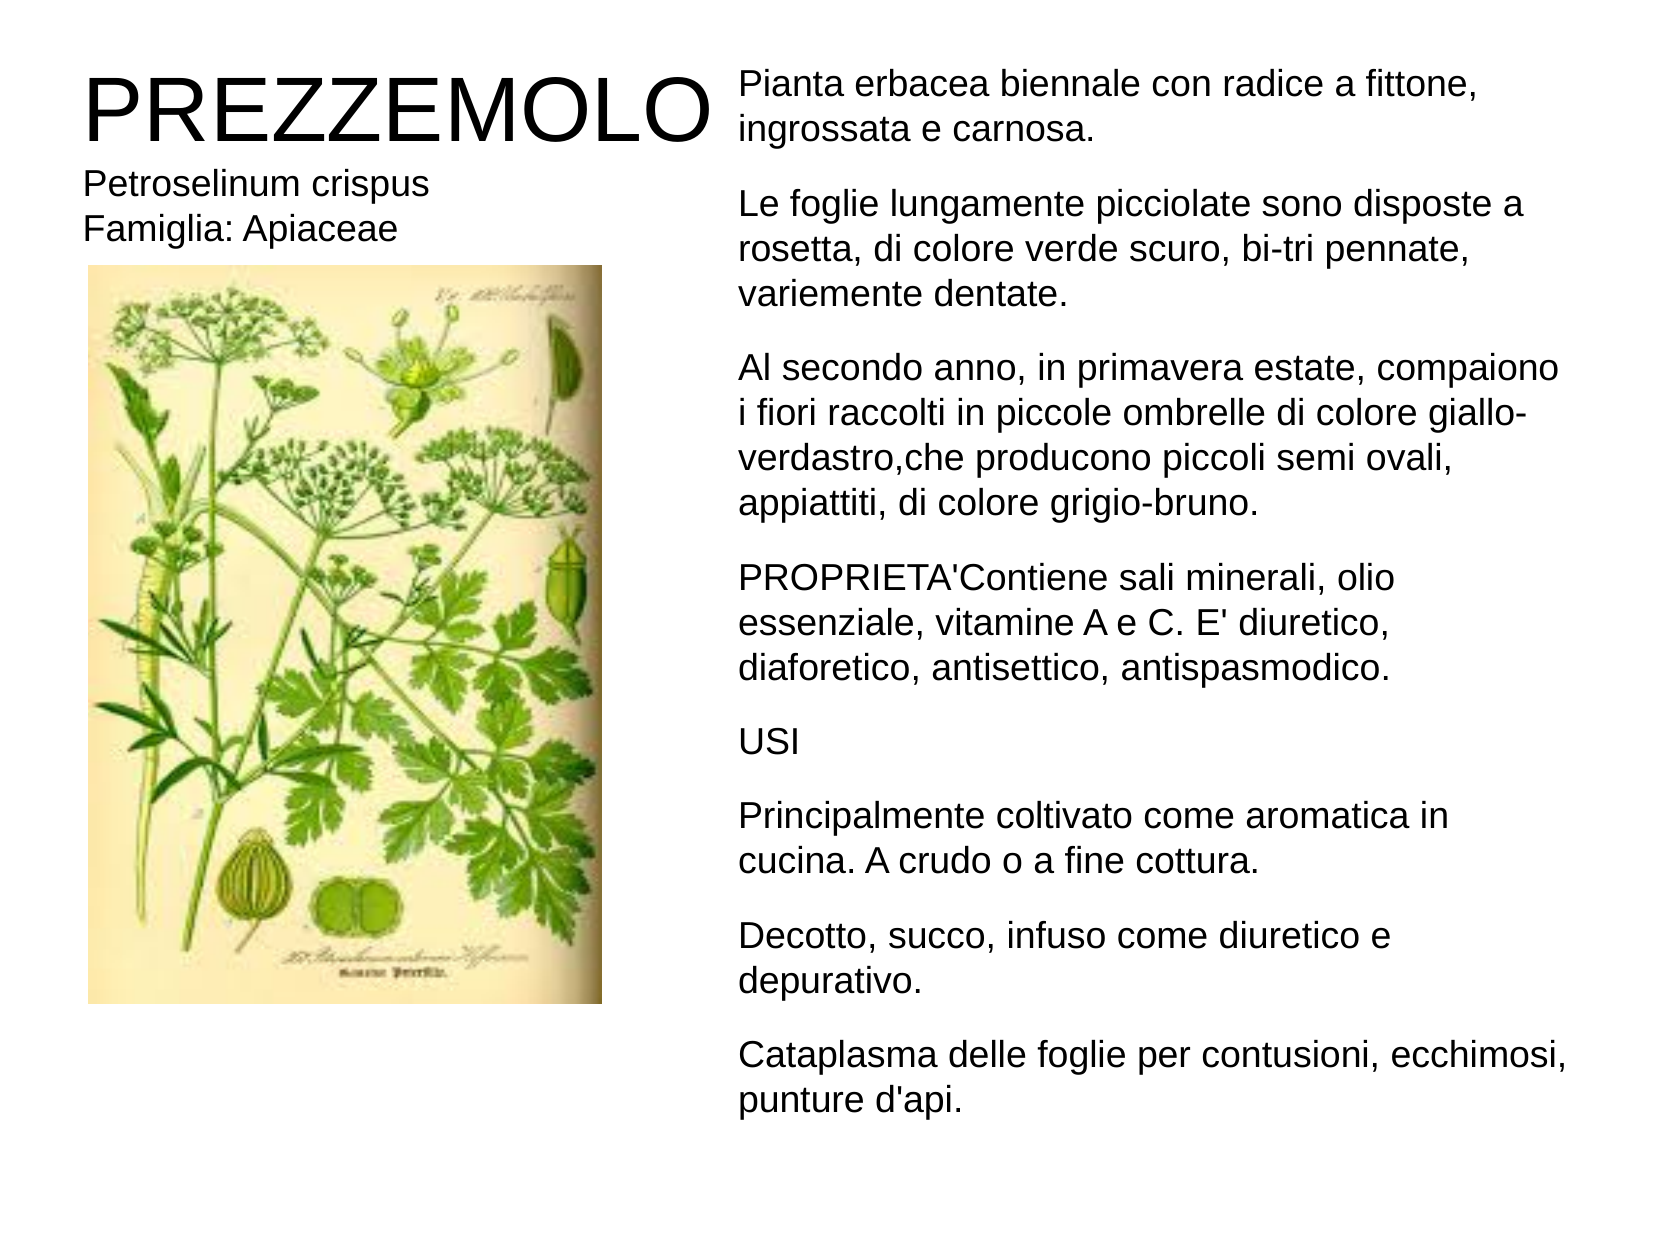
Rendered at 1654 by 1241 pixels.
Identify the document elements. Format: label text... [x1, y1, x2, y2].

list Pianta erbacea biennale con radice a fittone, ingrossata e carnosa. Le foglie lungamente picciolate sono disposte a rosetta, di colore verde scuro, bi-tri pennate, variemente dentate. Al secondo anno, in primavera estate, compaiono i fiori raccolti in piccole ombrelle di colore giallo-verdastro,che producono piccoli semi ovali, appiattiti, di colore grigio-bruno. PROPRIETA'Contiene sali minerali, olio essenziale, vitamine A e C. E' diuretico, diaforetico, antisettico, antispasmodico. USI Principalmente coltivato come aromatica in cucina. A crudo o a fine cottura. Decotto, succo, infuso come diuretico e depurativo. Cataplasma delle foglie per contusioni, ecchimosi, punture d'api. [738, 59, 1572, 1166]
title PREZZEMOLO Petroselinum crispus Famiglia: Apiaceae [82, 49, 1571, 274]
picture [88, 265, 602, 1004]
